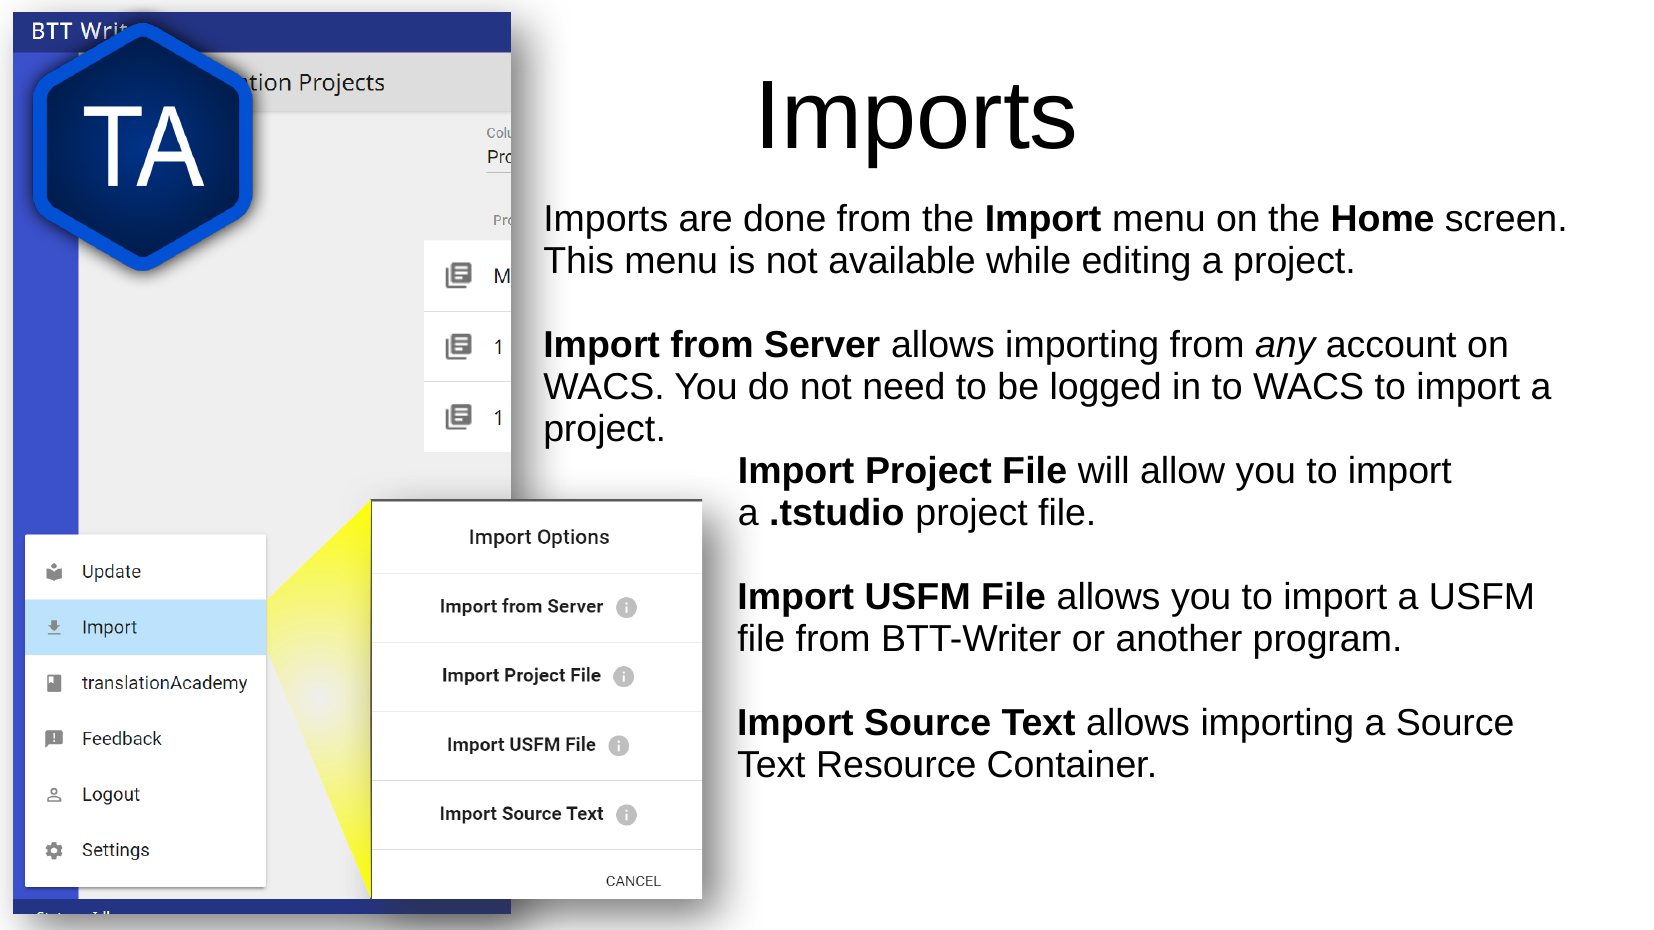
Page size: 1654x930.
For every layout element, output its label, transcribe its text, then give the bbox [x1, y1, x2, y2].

text_box Imports are done from the Import menu on the Home screen. This menu is not available while editing a project. Import from Server allows importing from any account on WACS. You do not need to be logged in to WACS to import a project. Import Project File will allow you to import a .tstudio project file. Import USFM File allows you to import a USFM file from BTT-Writer or another program. Import Source Text allows importing a Source Text Resource Container. [543, 197, 1571, 801]
picture [5, 9, 703, 914]
title Imports [557, 37, 1571, 193]
text_box [267, 499, 371, 899]
